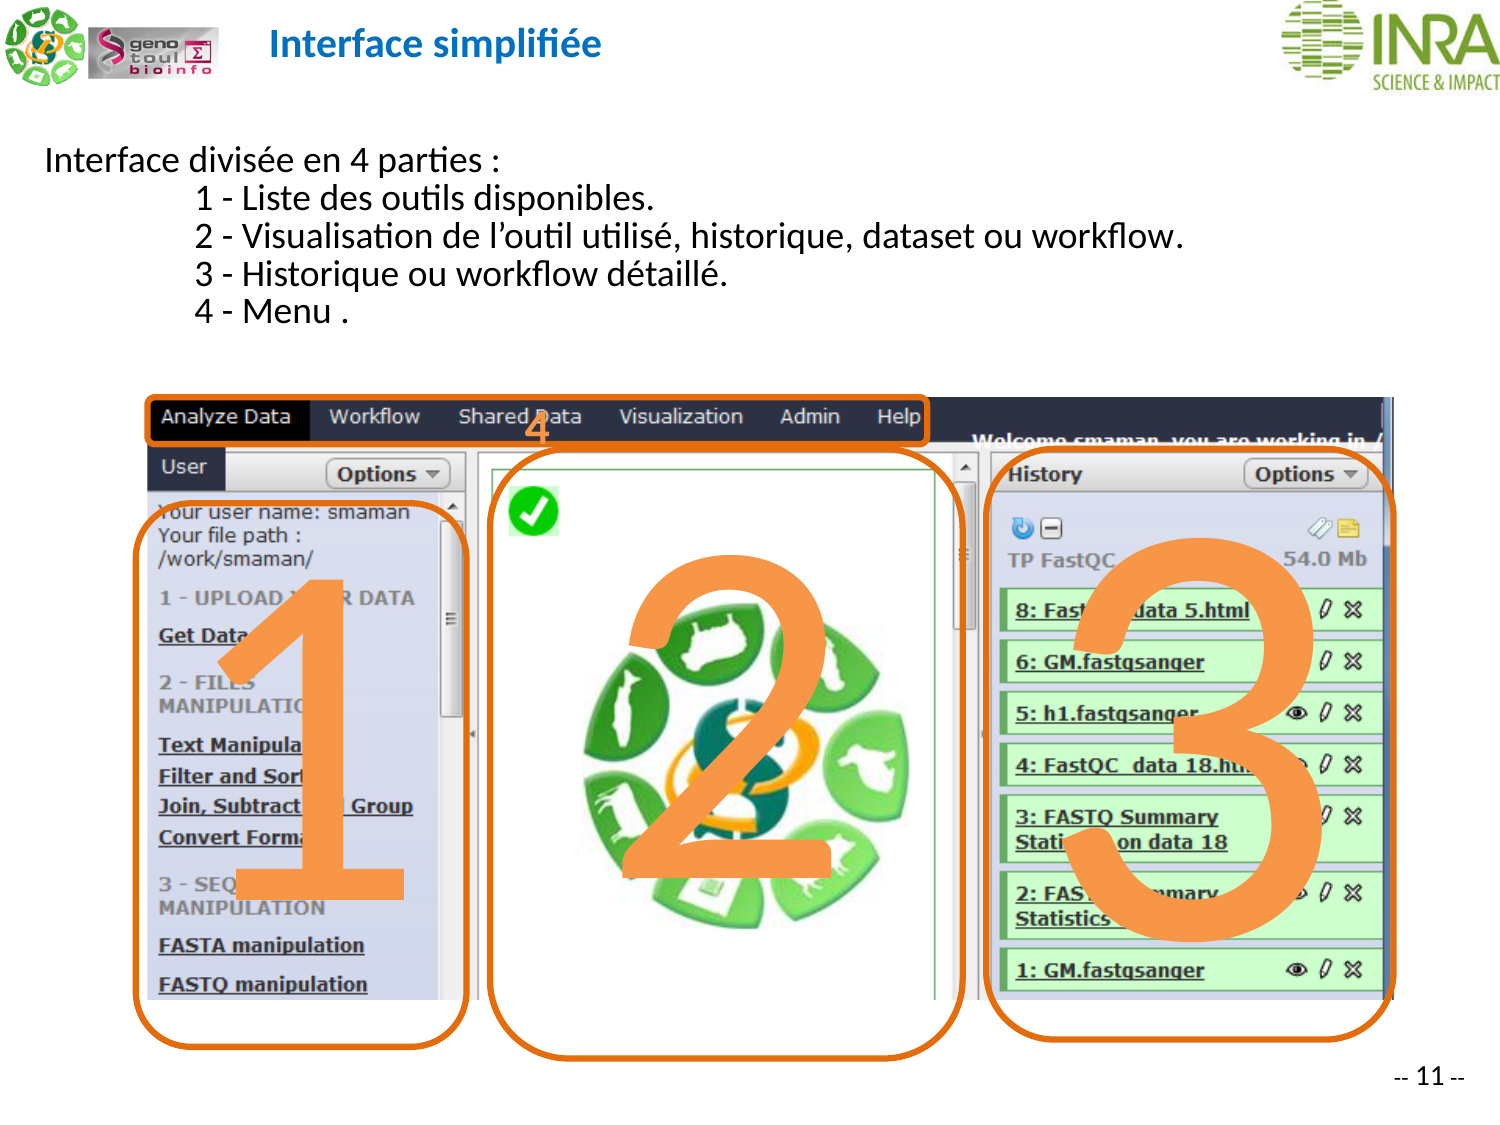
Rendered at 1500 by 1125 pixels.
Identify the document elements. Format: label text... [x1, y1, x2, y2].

text_box 1 [135, 503, 467, 1047]
text_box 2 [489, 448, 963, 1059]
text_box 3 [986, 448, 1394, 1040]
picture [88, 27, 219, 79]
text_box 4 [147, 397, 928, 445]
text_box Interface simplifiée [253, 19, 1270, 86]
text_box Interface divisée en 4 parties : 1 - Liste des outils disponibles. 2 - Visualisation de l’outil utilisé, historique, dataset ou workflow. 3 - Historique ou workflow détaillé. 4 - Menu . [29, 137, 1500, 382]
picture [1388, 981, 1394, 1000]
picture [5, 7, 85, 86]
picture [1281, 0, 1500, 110]
picture [147, 397, 1394, 1000]
